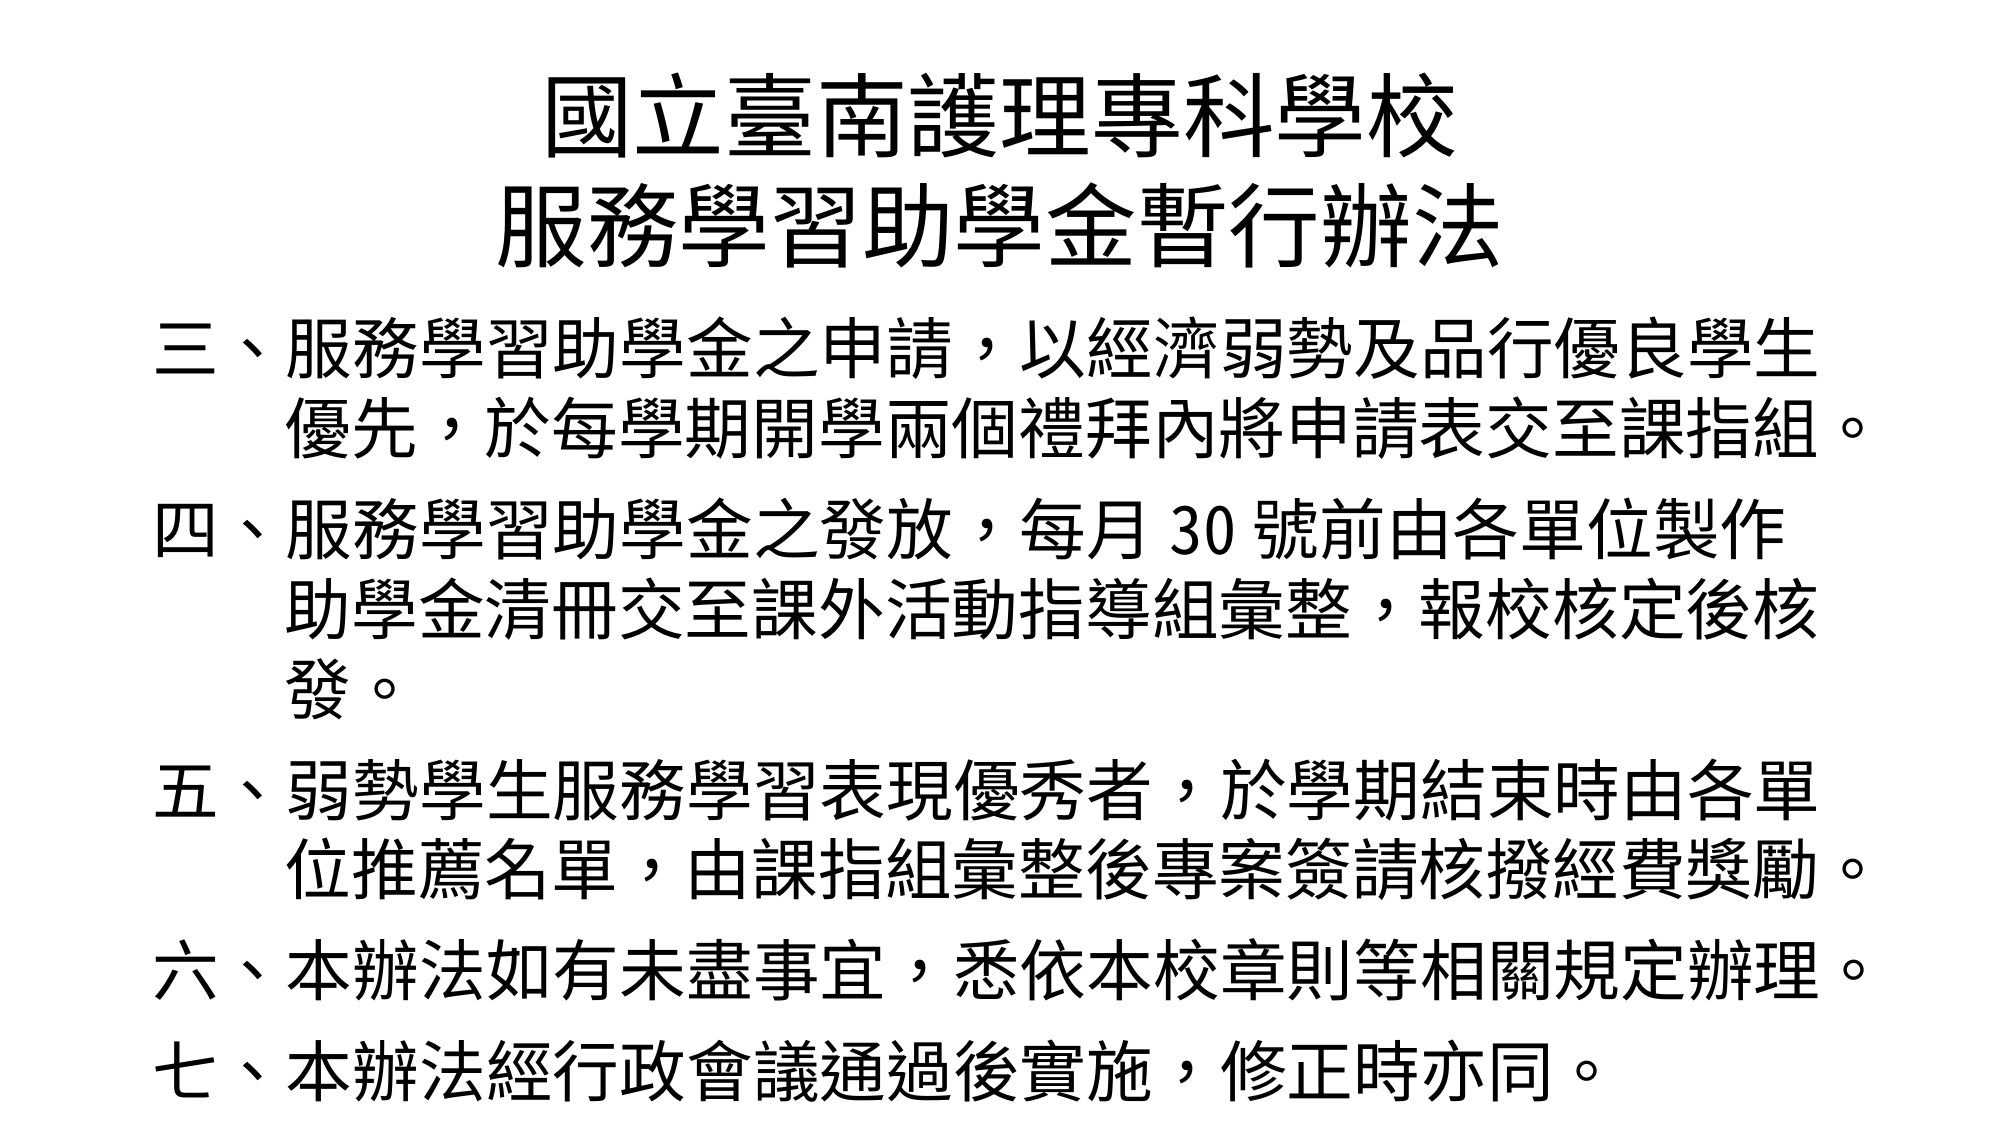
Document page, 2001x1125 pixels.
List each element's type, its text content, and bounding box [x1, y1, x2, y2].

title 國立臺南護理專科學校 服務學習助學金暫行辦法 [137, 59, 1863, 278]
list 三、服務學習助學金之申請，以經濟弱勢及品行優良學生優先，於每學期開學兩個禮拜內將申請表交至課指組。 四、服務學習助學金之發放，每月30號前由各單位製作助學金清冊交至課外活動指導組彙整，報校核定後核發。 五、弱勢學生服務學習表現優秀者，於學期結束時由各單位推薦名單，由課指組彙整後專案簽請核撥經費獎勵。 六、本辦法如有未盡事宜，悉依本校章則等相關規定辦理。 七、本辦法經行政會議通過後實施，修正時亦同。 [137, 299, 1863, 1014]
